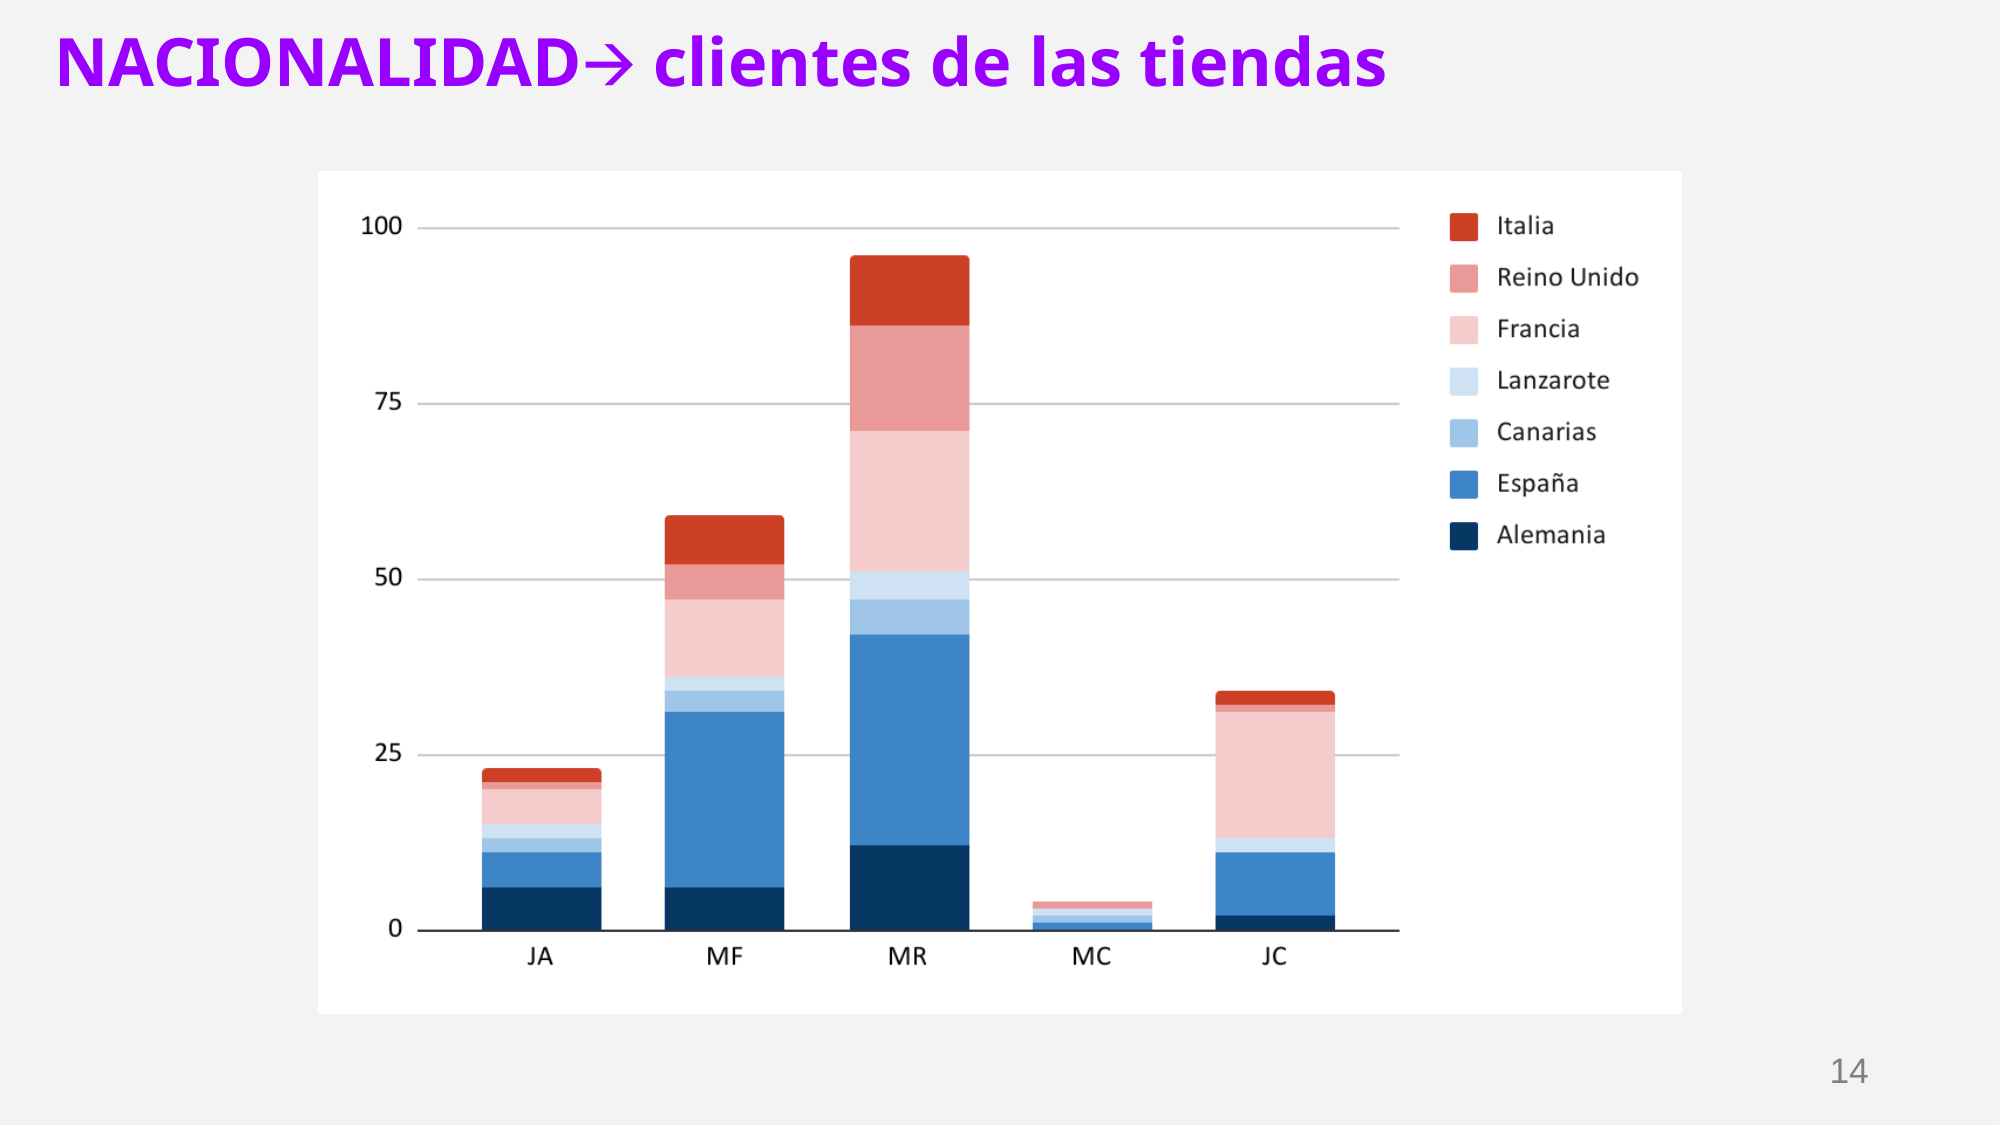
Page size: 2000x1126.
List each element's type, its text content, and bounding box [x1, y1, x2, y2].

text_box NACIONALIDAD🡪 clientes de las tiendas [54, 0, 1513, 120]
slide_number <number> [1420, 1039, 1887, 1100]
picture [318, 171, 1682, 1014]
